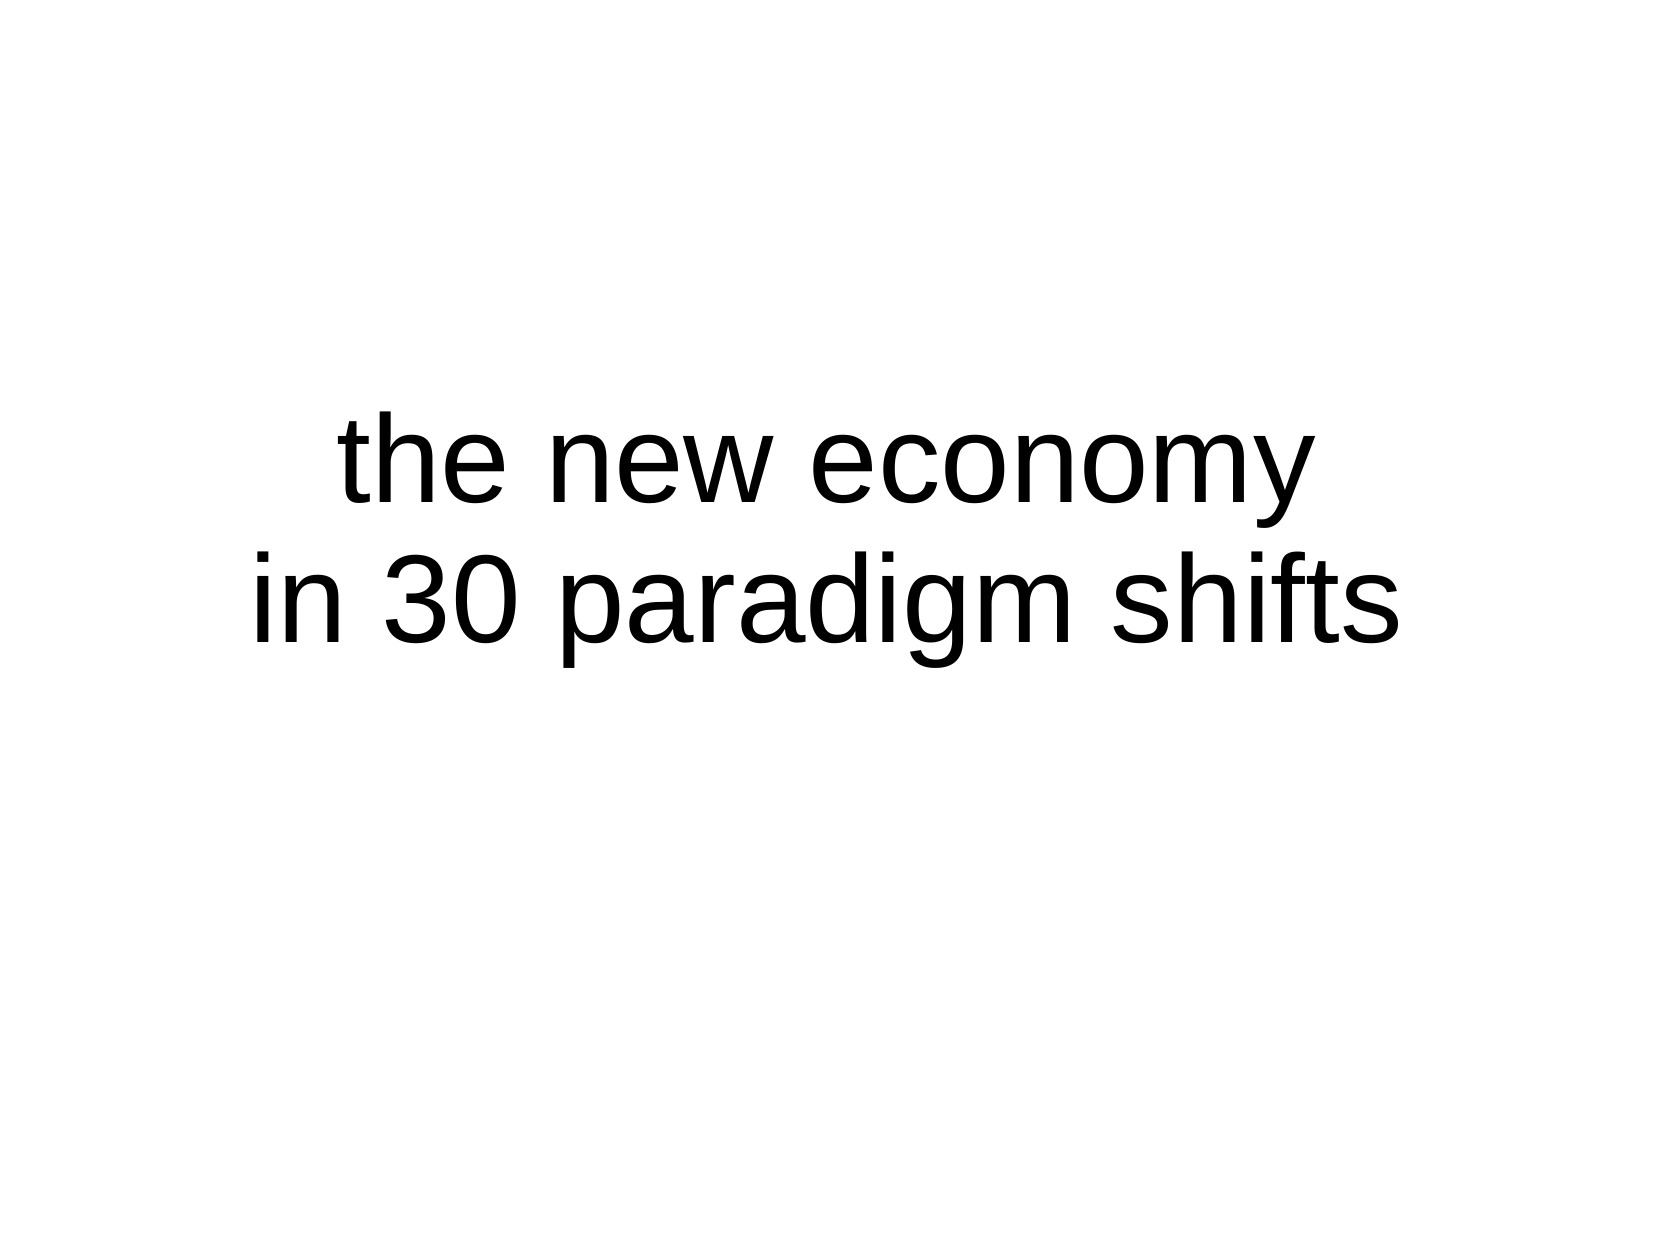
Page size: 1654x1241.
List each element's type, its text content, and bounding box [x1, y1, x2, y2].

subtitle the new economy in 30 paradigm shifts [82, 49, 1571, 1010]
